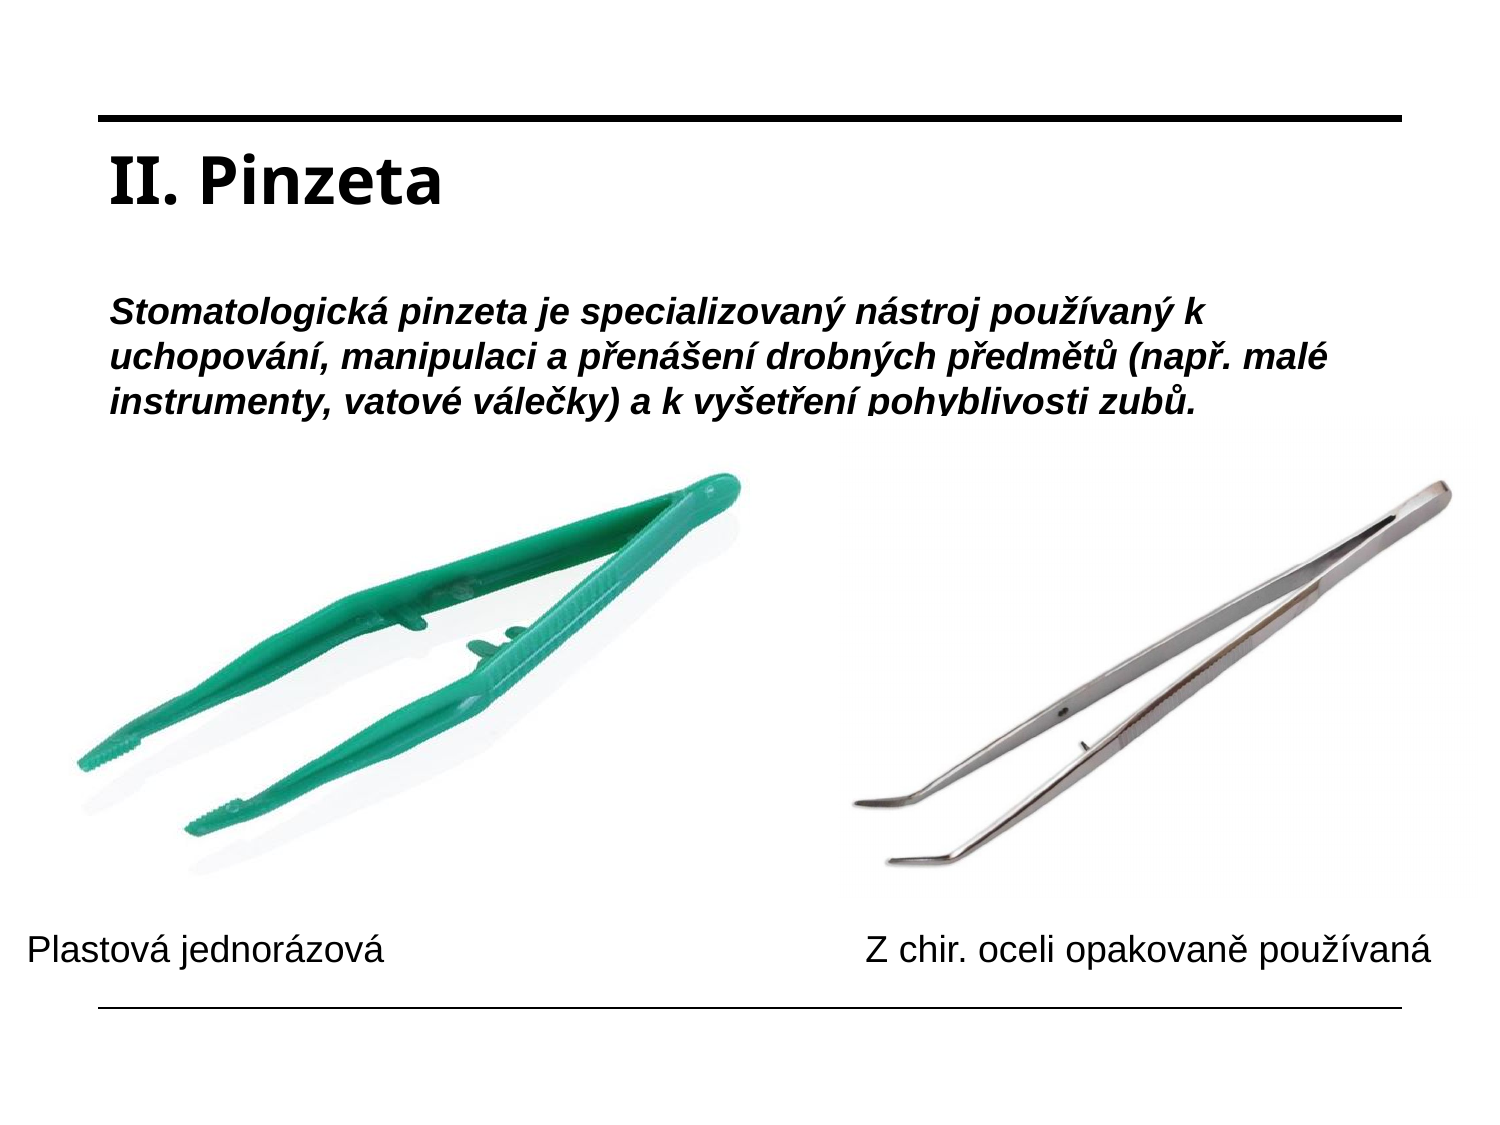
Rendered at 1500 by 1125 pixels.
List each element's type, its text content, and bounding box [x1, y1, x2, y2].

picture [50, 445, 780, 886]
picture [838, 416, 1478, 898]
text_box II. Pinzeta Stomatologická pinzeta je specializovaný nástroj používaný k uchopování, manipulaci a přenášení drobných předmětů (např. malé instrumenty, vatové válečky) a k vyšetření pohyblivosti zubů. [94, 129, 1374, 490]
text_box Plastová jednorázová Z chir. oceli opakovaně používaná [11, 921, 1489, 1063]
